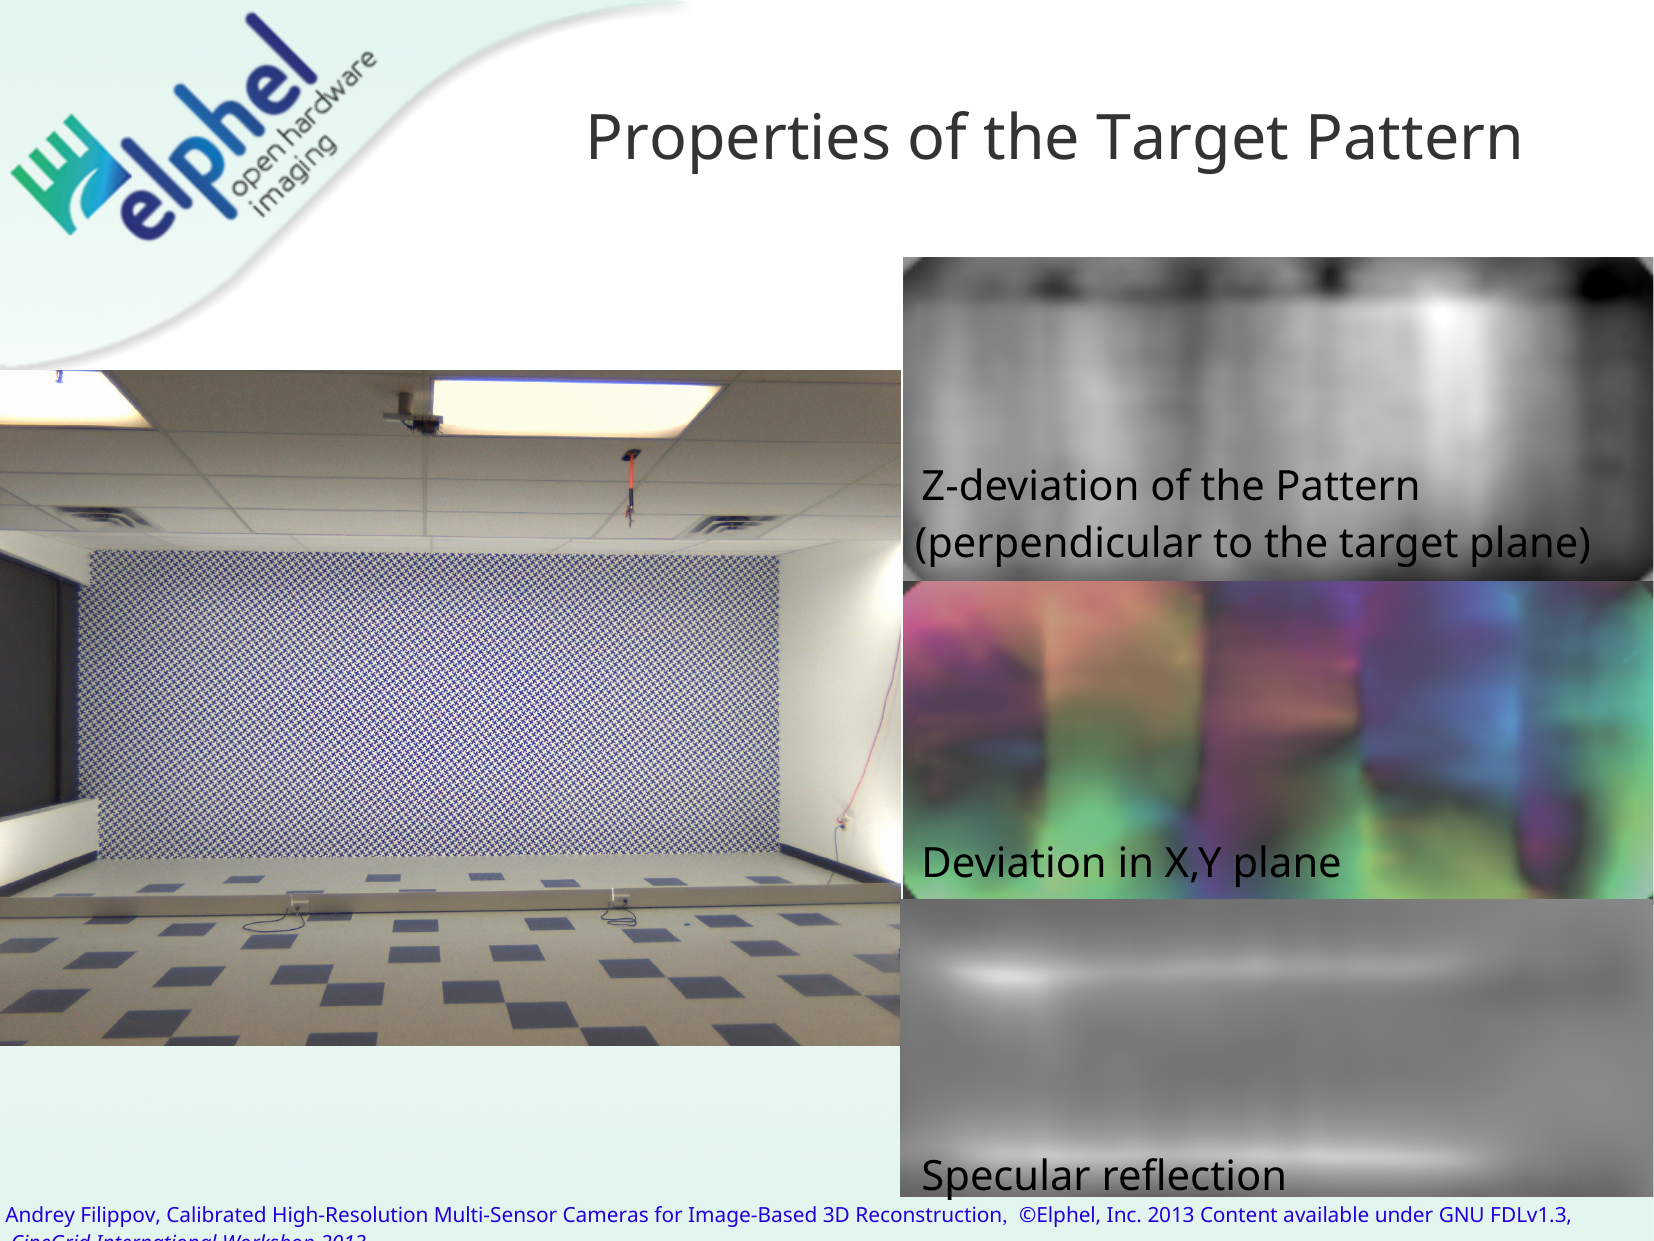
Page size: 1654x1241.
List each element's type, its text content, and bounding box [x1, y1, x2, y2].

text_box Specular reflection [900, 1138, 1307, 1201]
text_box Deviation in X,Y plane [900, 825, 1501, 899]
text_box Z-deviation of the Pattern (perpendicular to the target plane) [900, 448, 1613, 601]
title Properties of the Target Pattern [479, 27, 1632, 244]
picture [0, 0, 1654, 1241]
